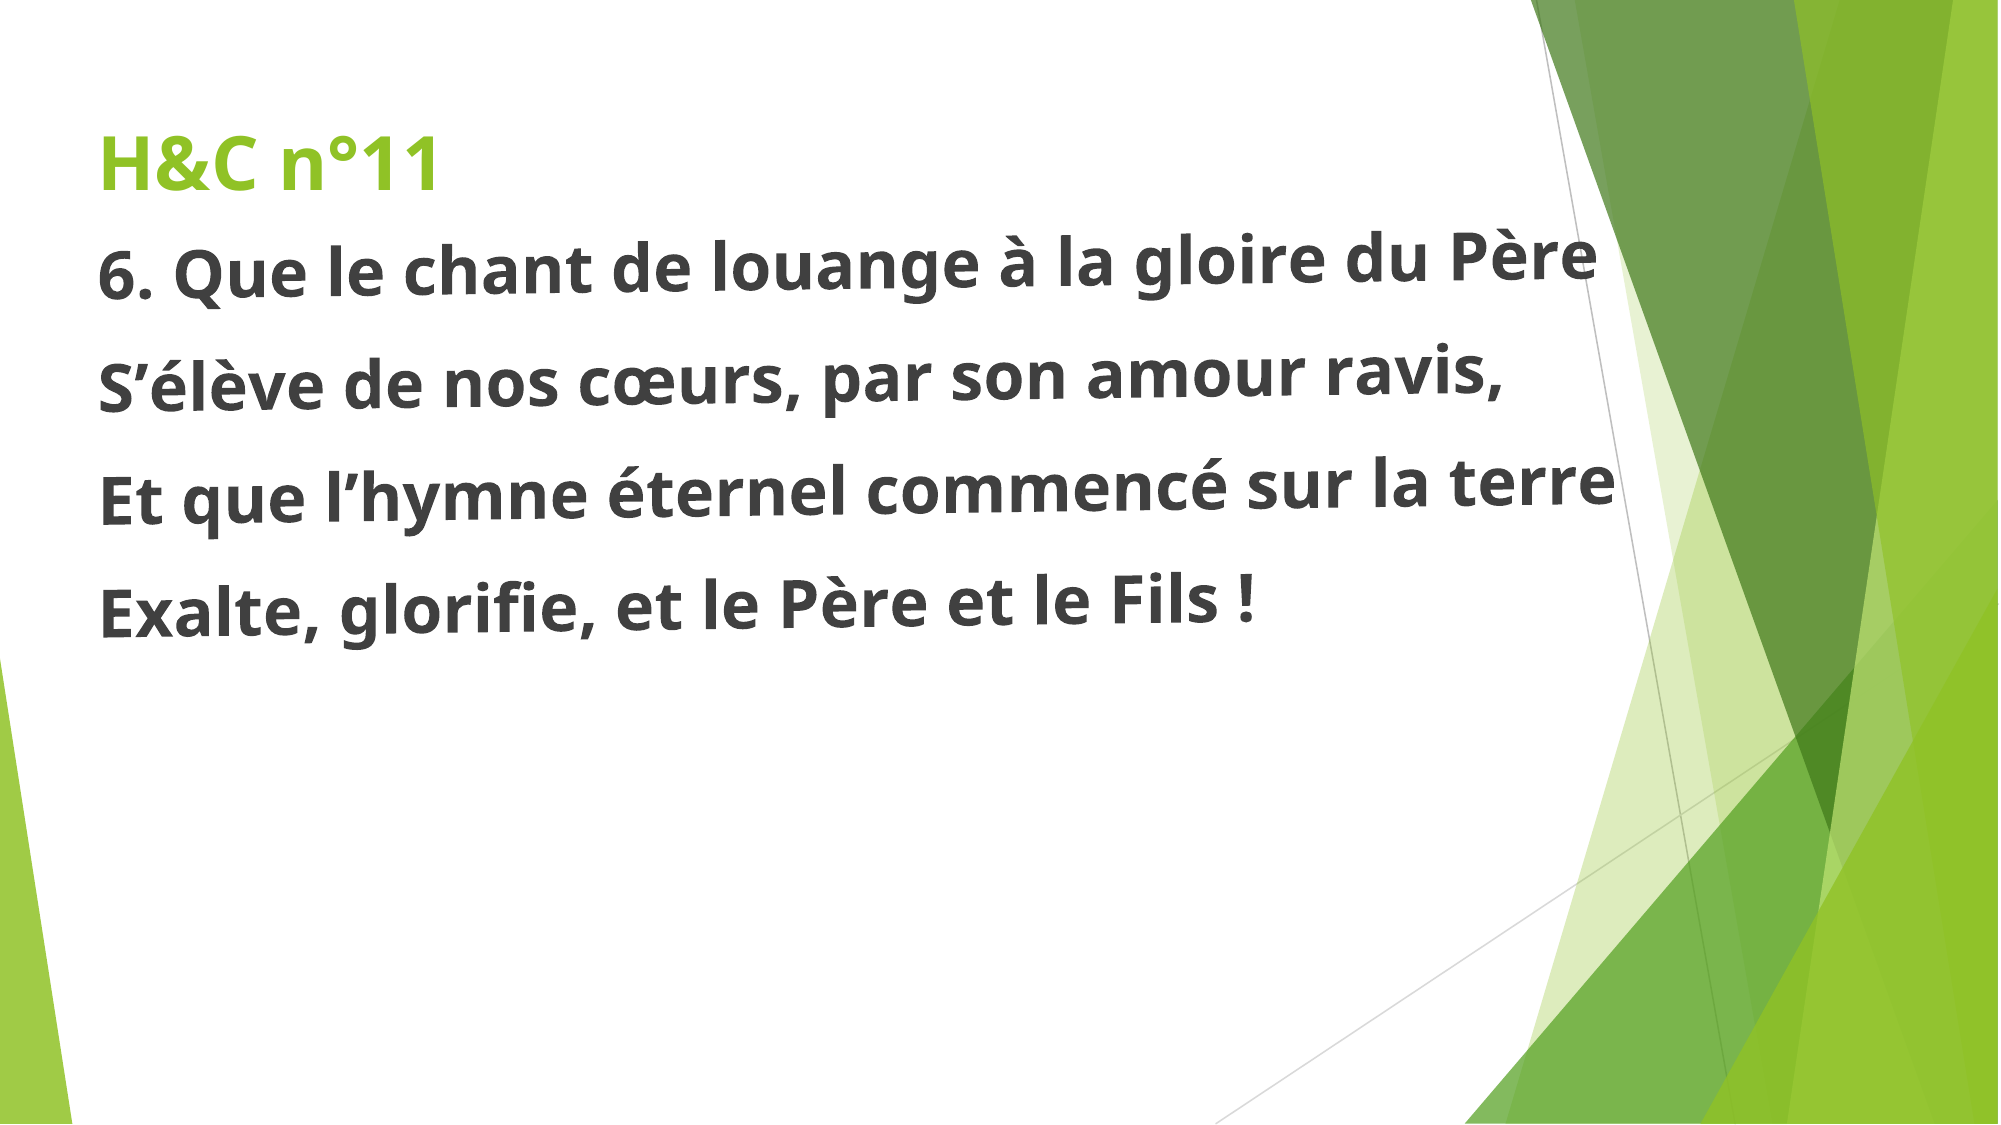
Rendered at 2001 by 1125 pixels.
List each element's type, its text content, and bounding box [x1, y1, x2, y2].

text_box H&C n°11 [82, 107, 497, 213]
text_box 6. Que le chant de louange à la gloire du Père S’élève de nos cœurs, par son amour ravis, Et que l’hymne éternel commencé sur la terre Exalte, glorifie, et le Père et le Fils ! [82, 187, 1949, 1091]
